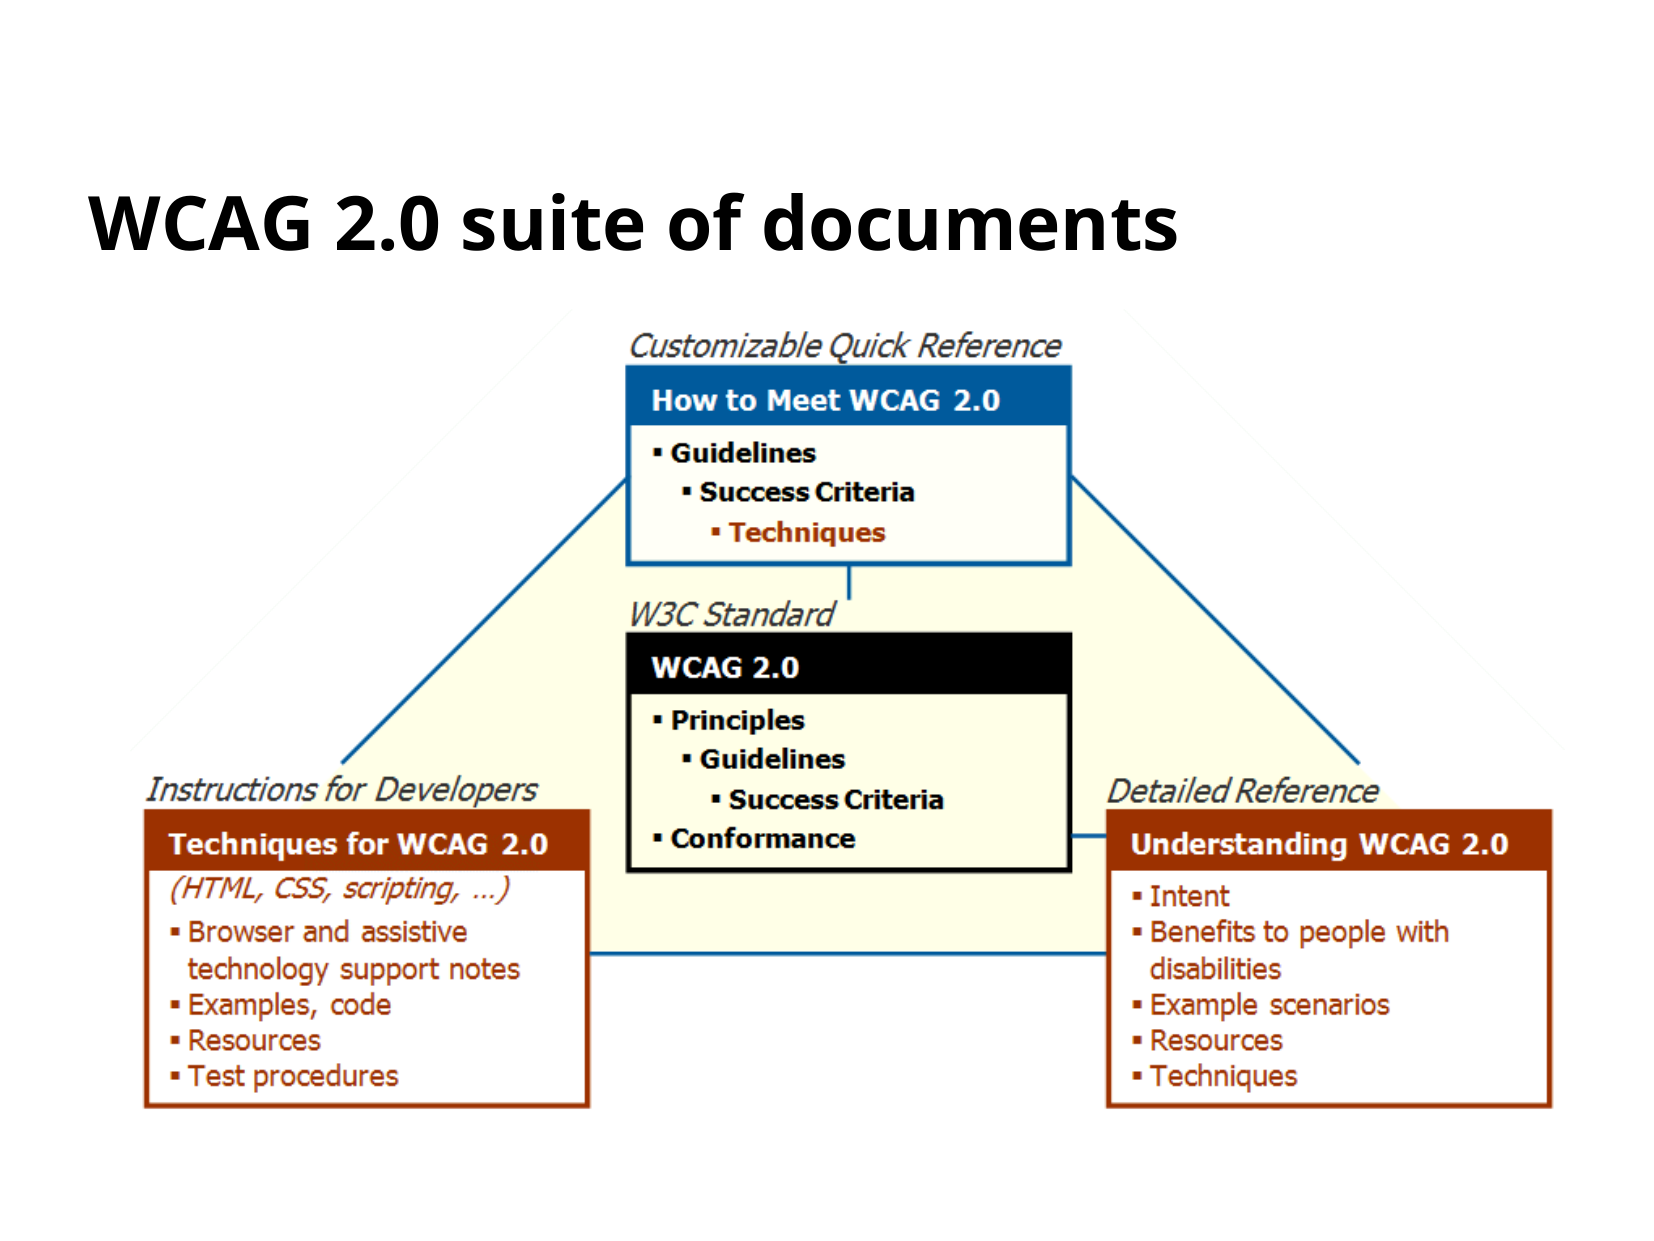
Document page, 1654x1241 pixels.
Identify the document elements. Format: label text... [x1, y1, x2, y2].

title WCAG 2.0 suite of documents [88, 176, 1565, 267]
picture [130, 309, 1565, 1123]
